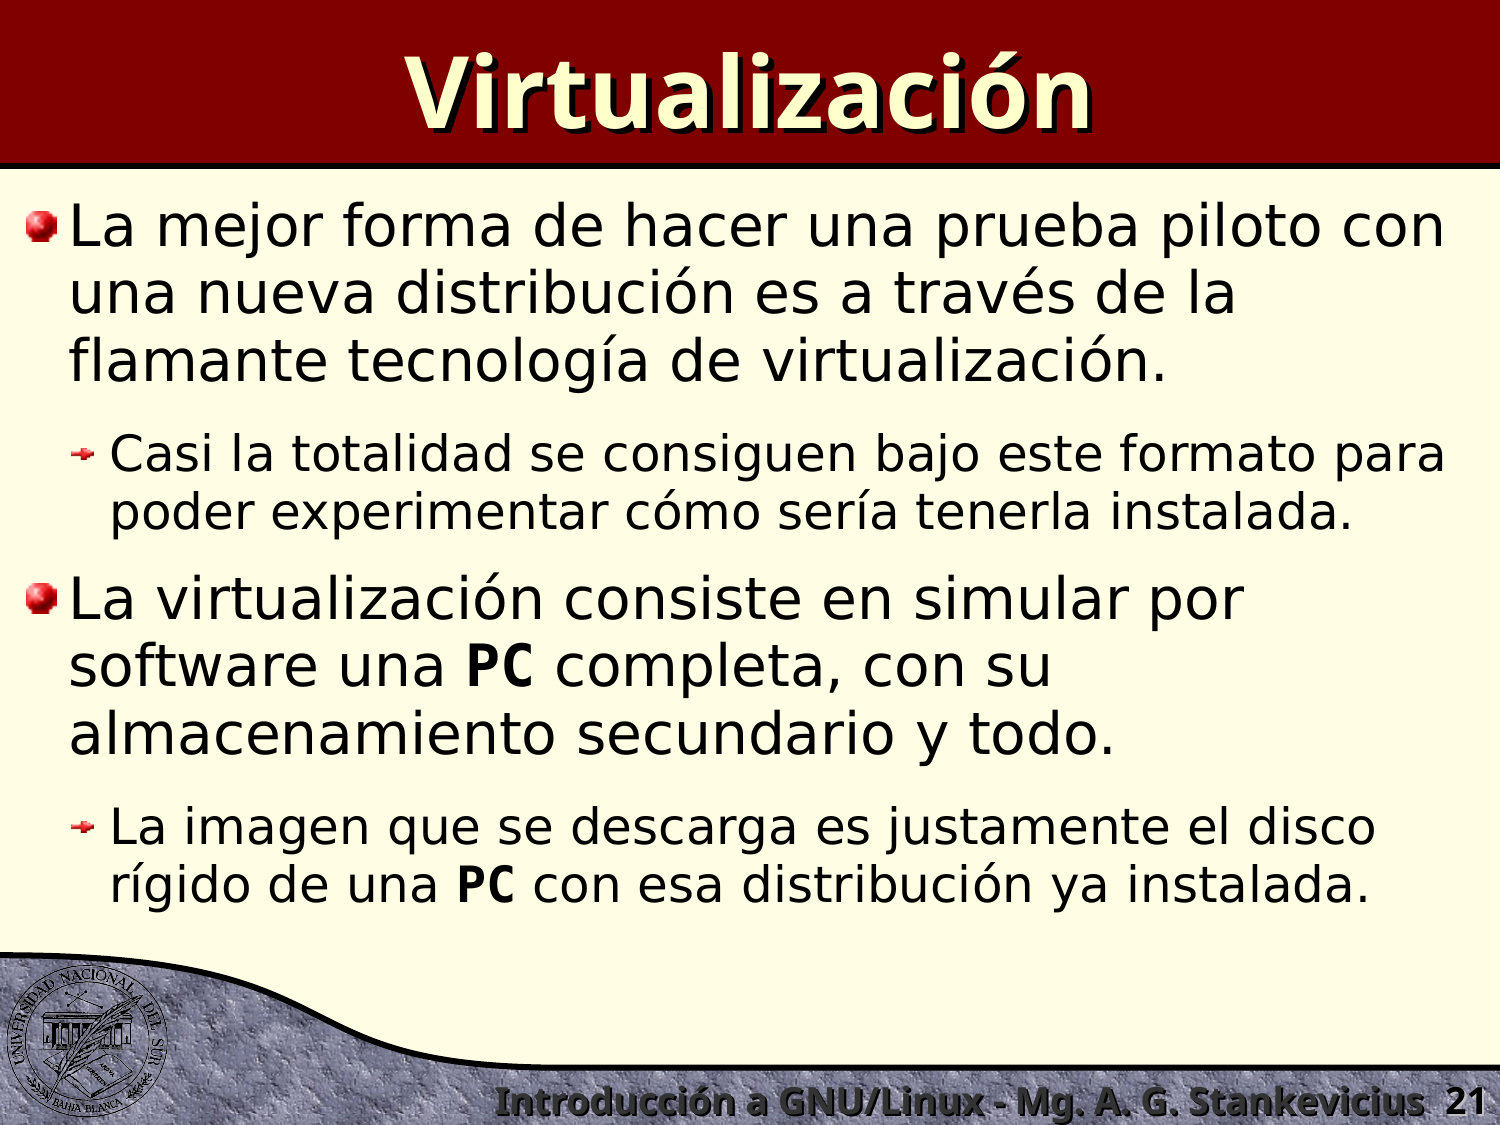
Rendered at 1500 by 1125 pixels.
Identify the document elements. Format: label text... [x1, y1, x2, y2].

picture [1059, 1100, 1065, 1110]
title Virtualización [15, 12, 1485, 153]
list La mejor forma de hacer una prueba piloto con una nueva distribución es a través de la flamante tecnología de virtualización. Casi la totalidad se consiguen bajo este formato para poder experimentar cómo sería tenerla instalada. La virtualización consiste en simular por software una PC completa, con su almacenamiento secundario y todo. La imagen que se descarga es justamente el disco rígido de una PC con esa distribución ya instalada. [11, 192, 1486, 918]
picture [0, 956, 1500, 1125]
